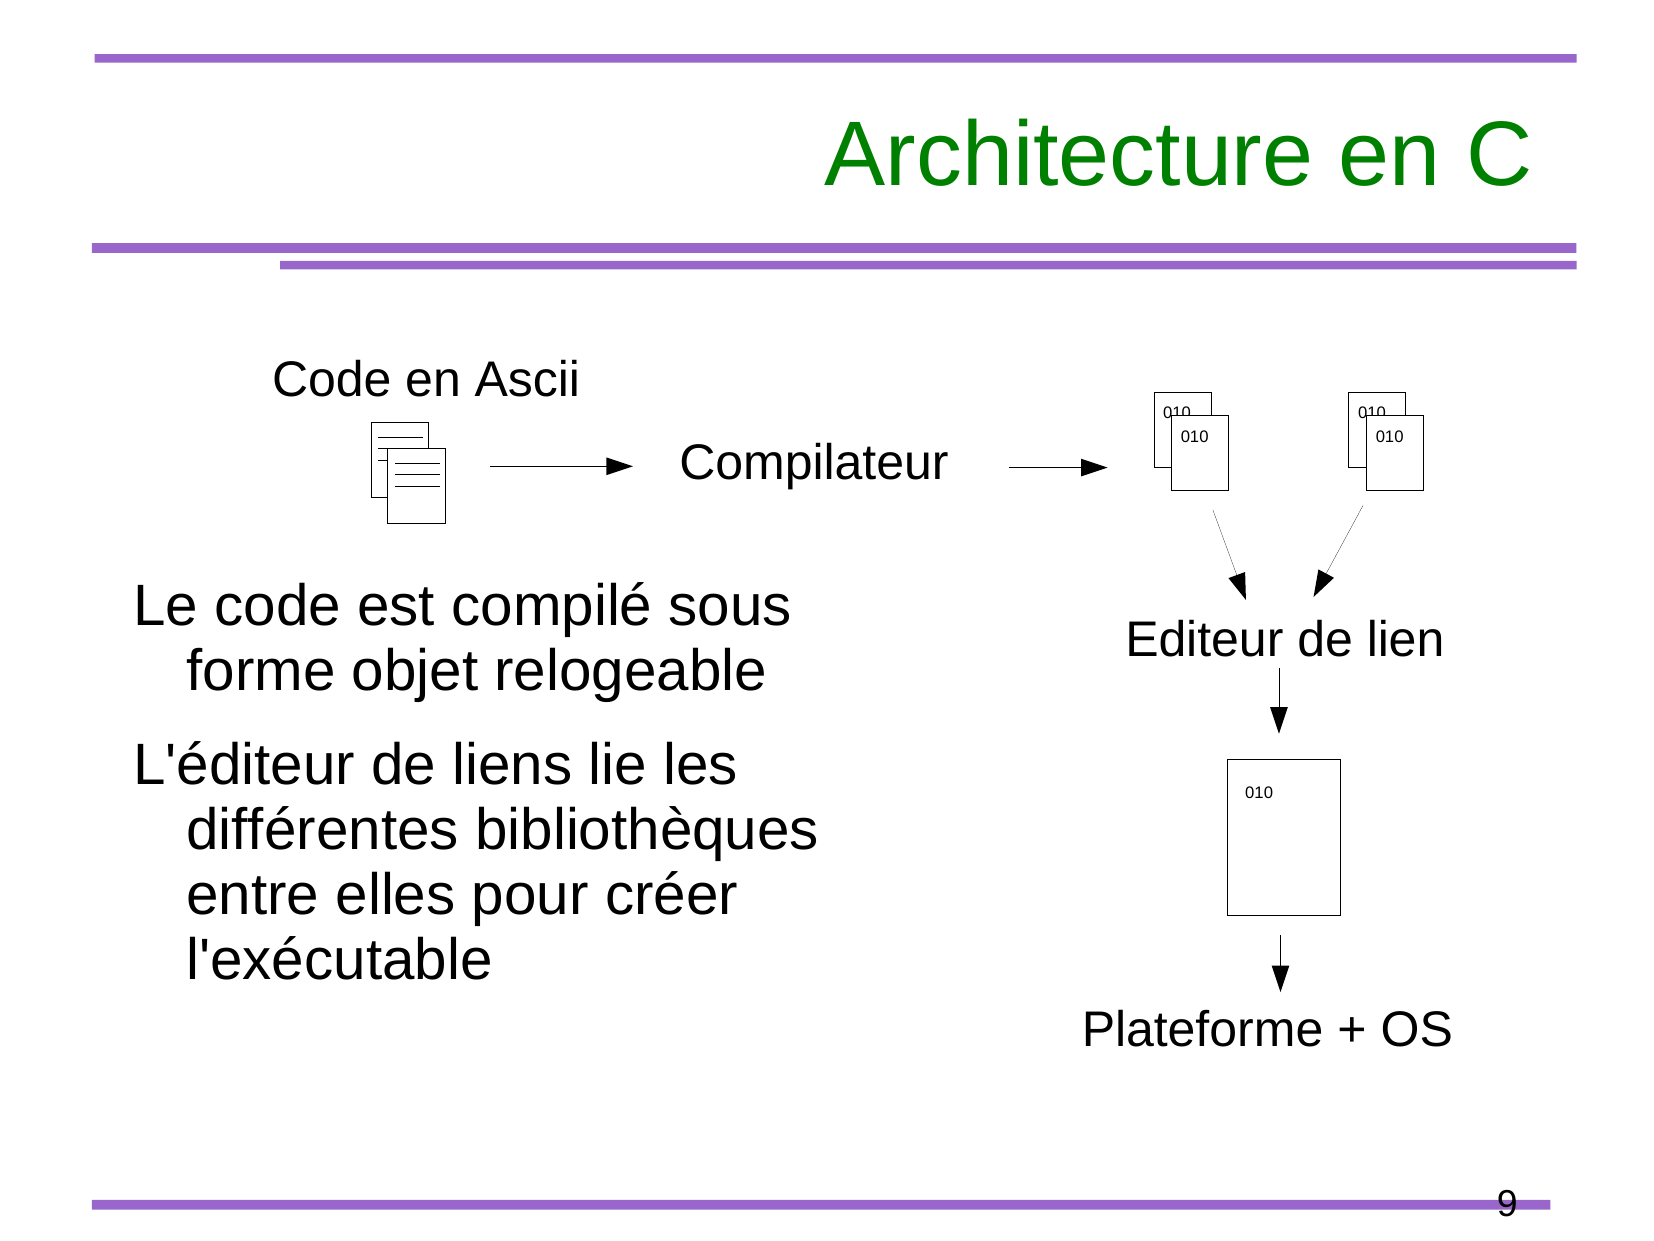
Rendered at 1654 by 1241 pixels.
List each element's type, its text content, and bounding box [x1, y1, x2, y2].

text_box 010 [1180, 427, 1212, 453]
text_box [1154, 392, 1229, 491]
list Le code est compilé sous forme objet relogeable L'éditeur de liens lie les différentes bibliothèques entre elles pour créer l'exécutable [115, 572, 1325, 1147]
text_box 010 [1163, 403, 1195, 430]
text_box 010 [1375, 427, 1407, 453]
text_box Code en Ascii [272, 351, 597, 426]
text_box Editeur de lien [1125, 611, 1470, 686]
text_box [387, 448, 446, 524]
text_box Compilateur [679, 434, 973, 509]
text_box [1348, 392, 1424, 491]
text_box 010 [1245, 783, 1302, 830]
text_box 010 [1358, 403, 1390, 430]
title Architecture en C [121, 49, 1534, 257]
text_box Plateforme + OS [1081, 1001, 1473, 1076]
text_box [1227, 759, 1341, 916]
